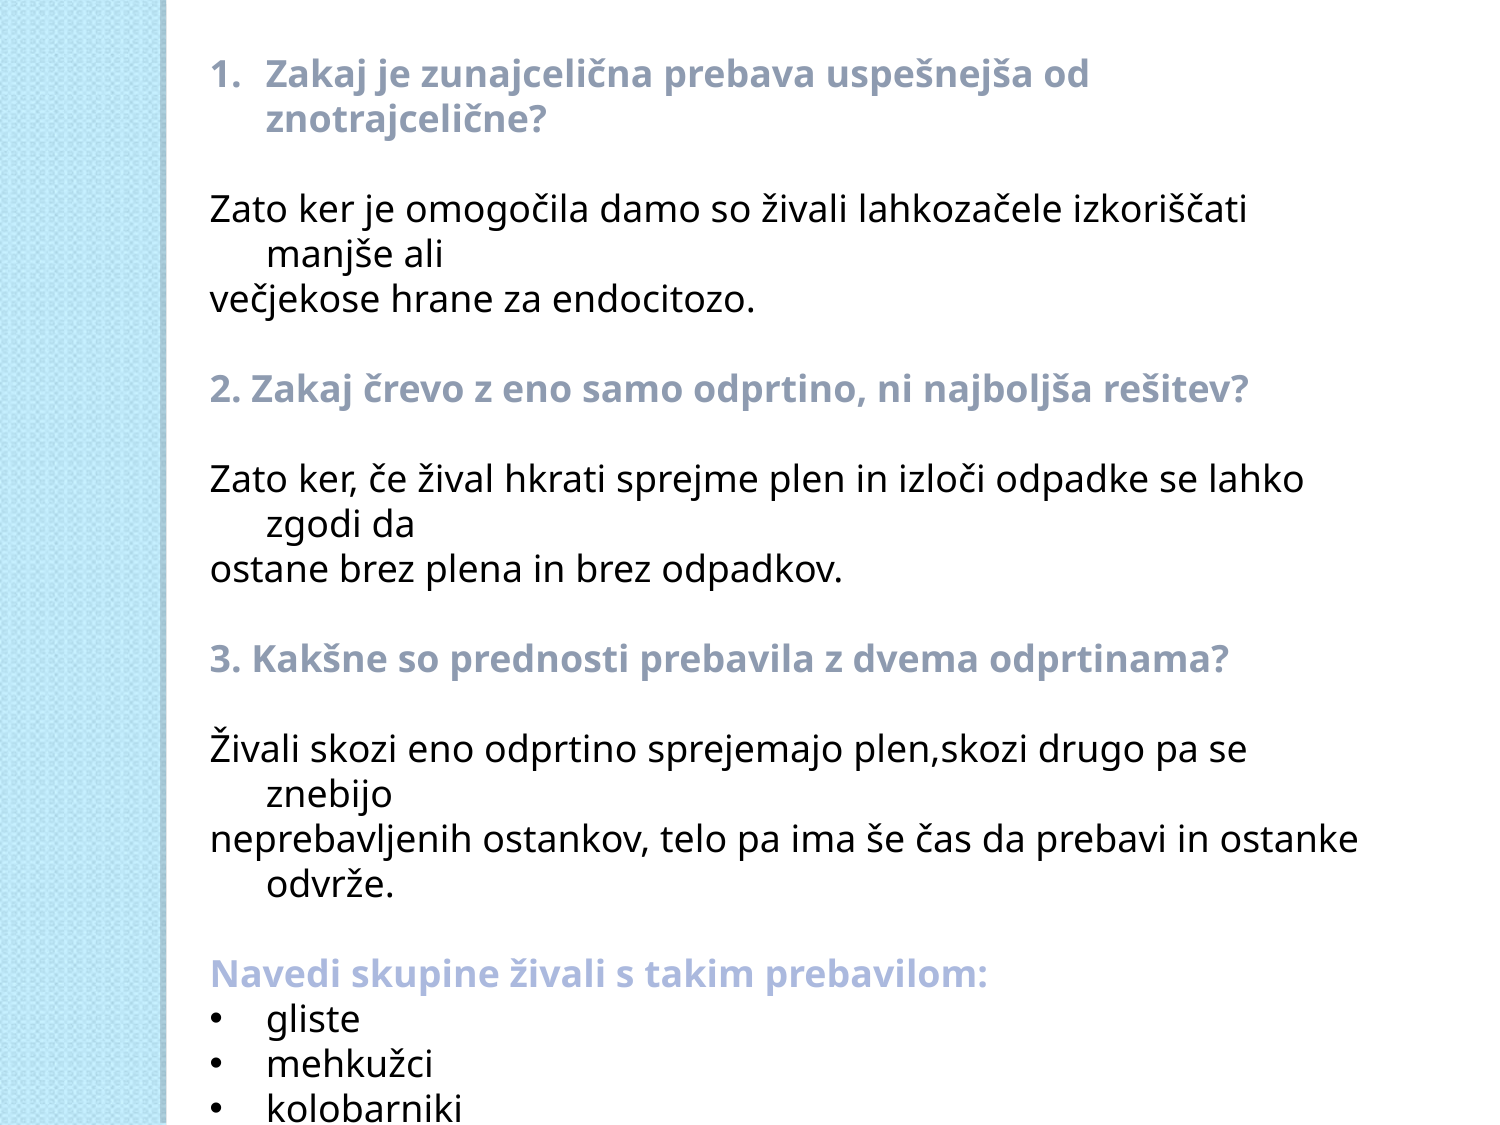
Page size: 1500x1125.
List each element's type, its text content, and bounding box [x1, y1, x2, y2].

text_box Zakaj je zunajcelična prebava uspešnejša od znotrajcelične? Zato ker je omogočila damo so živali lahkozačele izkoriščati manjše ali večjekose hrane za endocitozo. 2. Zakaj črevo z eno samo odprtino, ni najboljša rešitev? Zato ker, če žival hkrati sprejme plen in izloči odpadke se lahko zgodi da ostane brez plena in brez odpadkov. 3. Kakšne so prednosti prebavila z dvema odprtinama? Živali skozi eno odprtino sprejemajo plen,skozi drugo pa se znebijo neprebavljenih ostankov, telo pa ima še čas da prebavi in ostanke odvrže. Navedi skupine živali s takim prebavilom: gliste mehkužci kolobarniki členonožci vretenčarji vsi preostali mnogoceličarji [194, 42, 1376, 1125]
picture [0, 0, 166, 1125]
